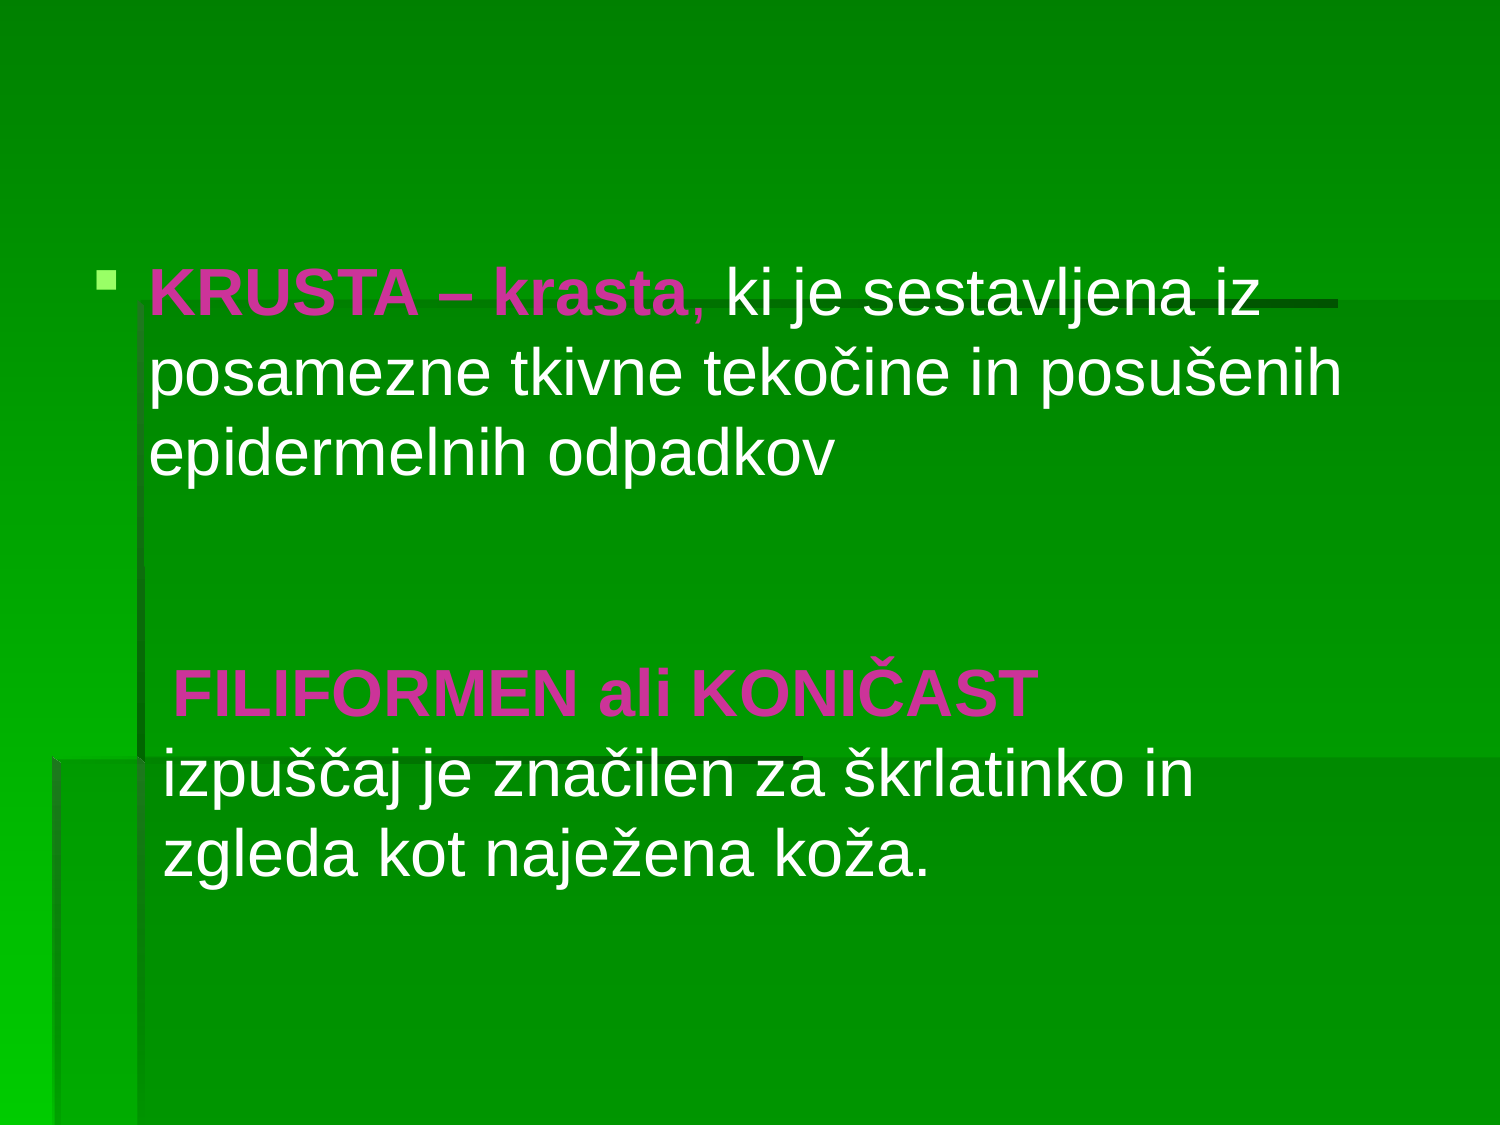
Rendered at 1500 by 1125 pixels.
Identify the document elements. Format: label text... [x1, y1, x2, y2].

text_box FILIFORMEN ali KONIČAST izpuščaj je značilen za škrlatinko in zgleda kot naježena koža. [147, 597, 1294, 1003]
list KRUSTA – krasta, ki je sestavljena iz posamezne tkivne tekočine in posušenih epidermelnih odpadkov [76, 54, 1391, 743]
